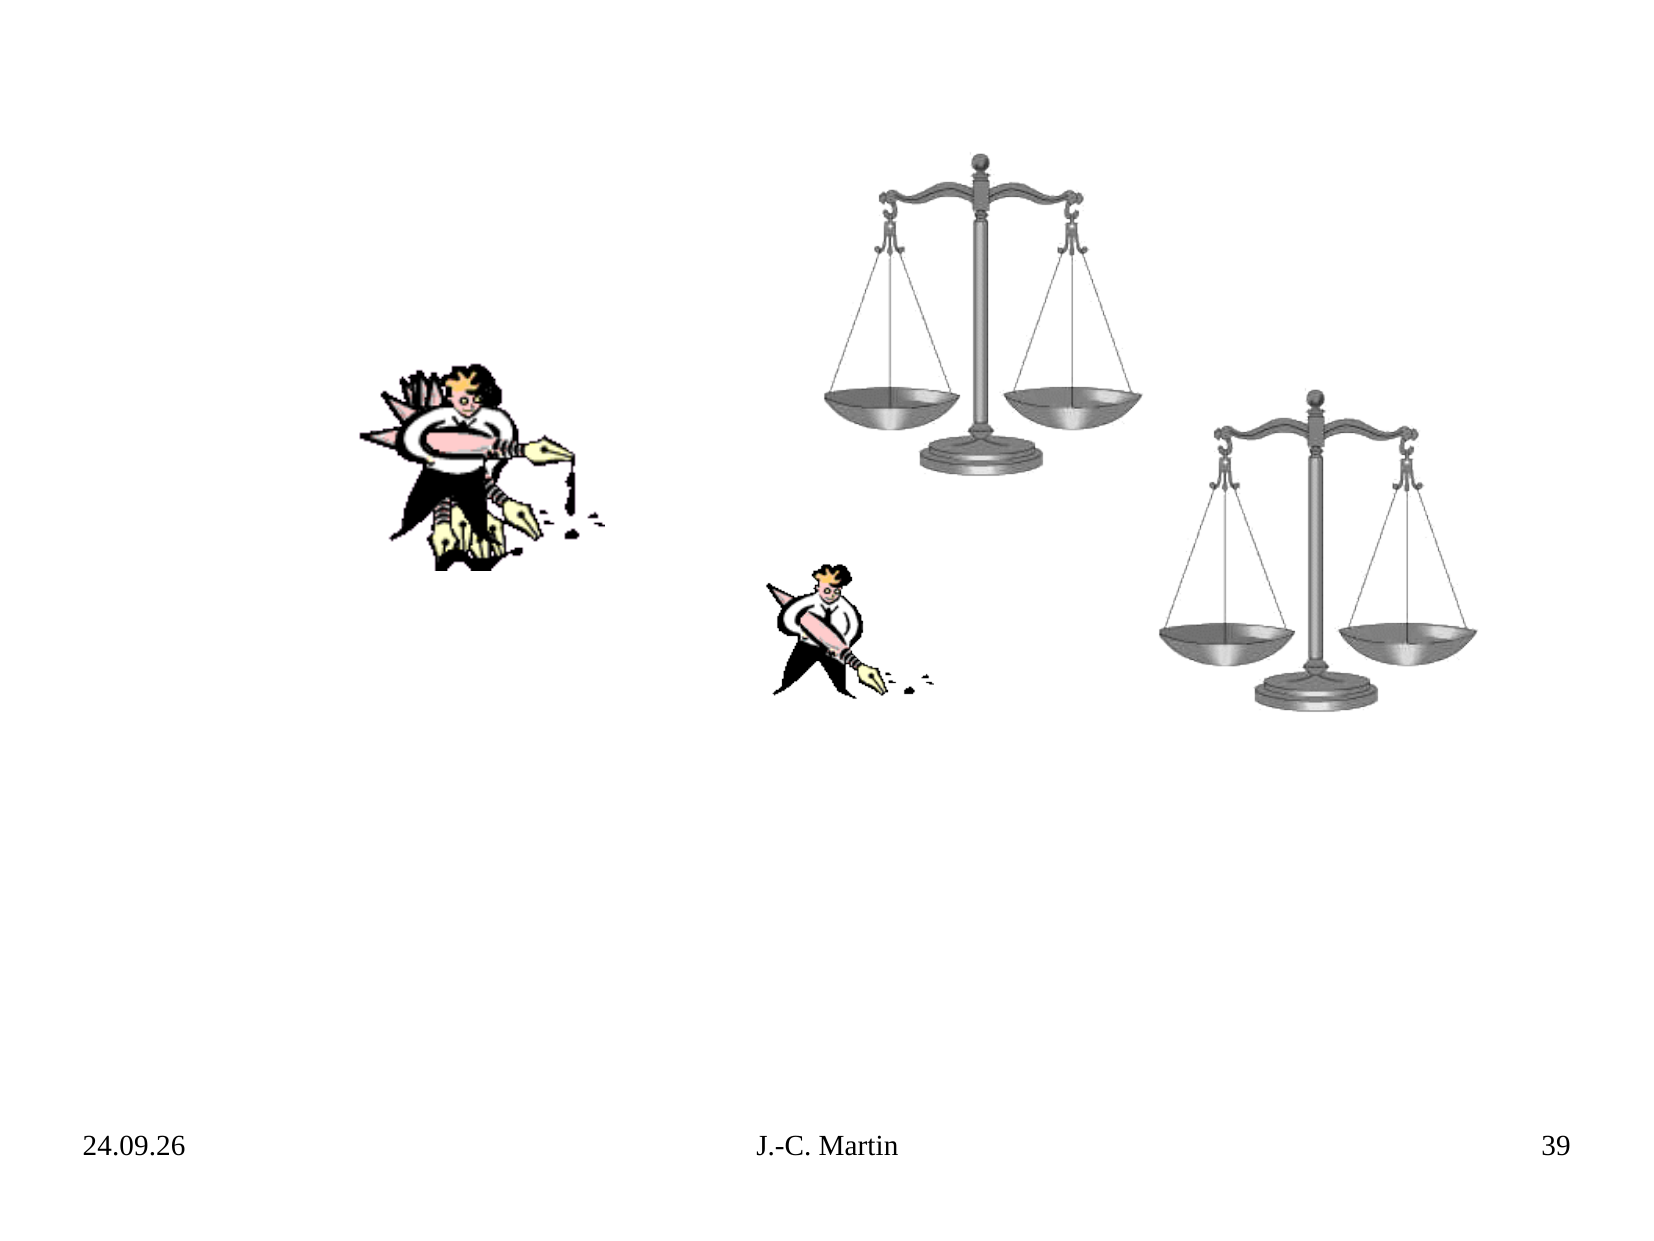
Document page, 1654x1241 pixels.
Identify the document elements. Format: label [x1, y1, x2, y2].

picture [746, 555, 934, 718]
picture [354, 354, 605, 571]
picture [757, 88, 1546, 778]
